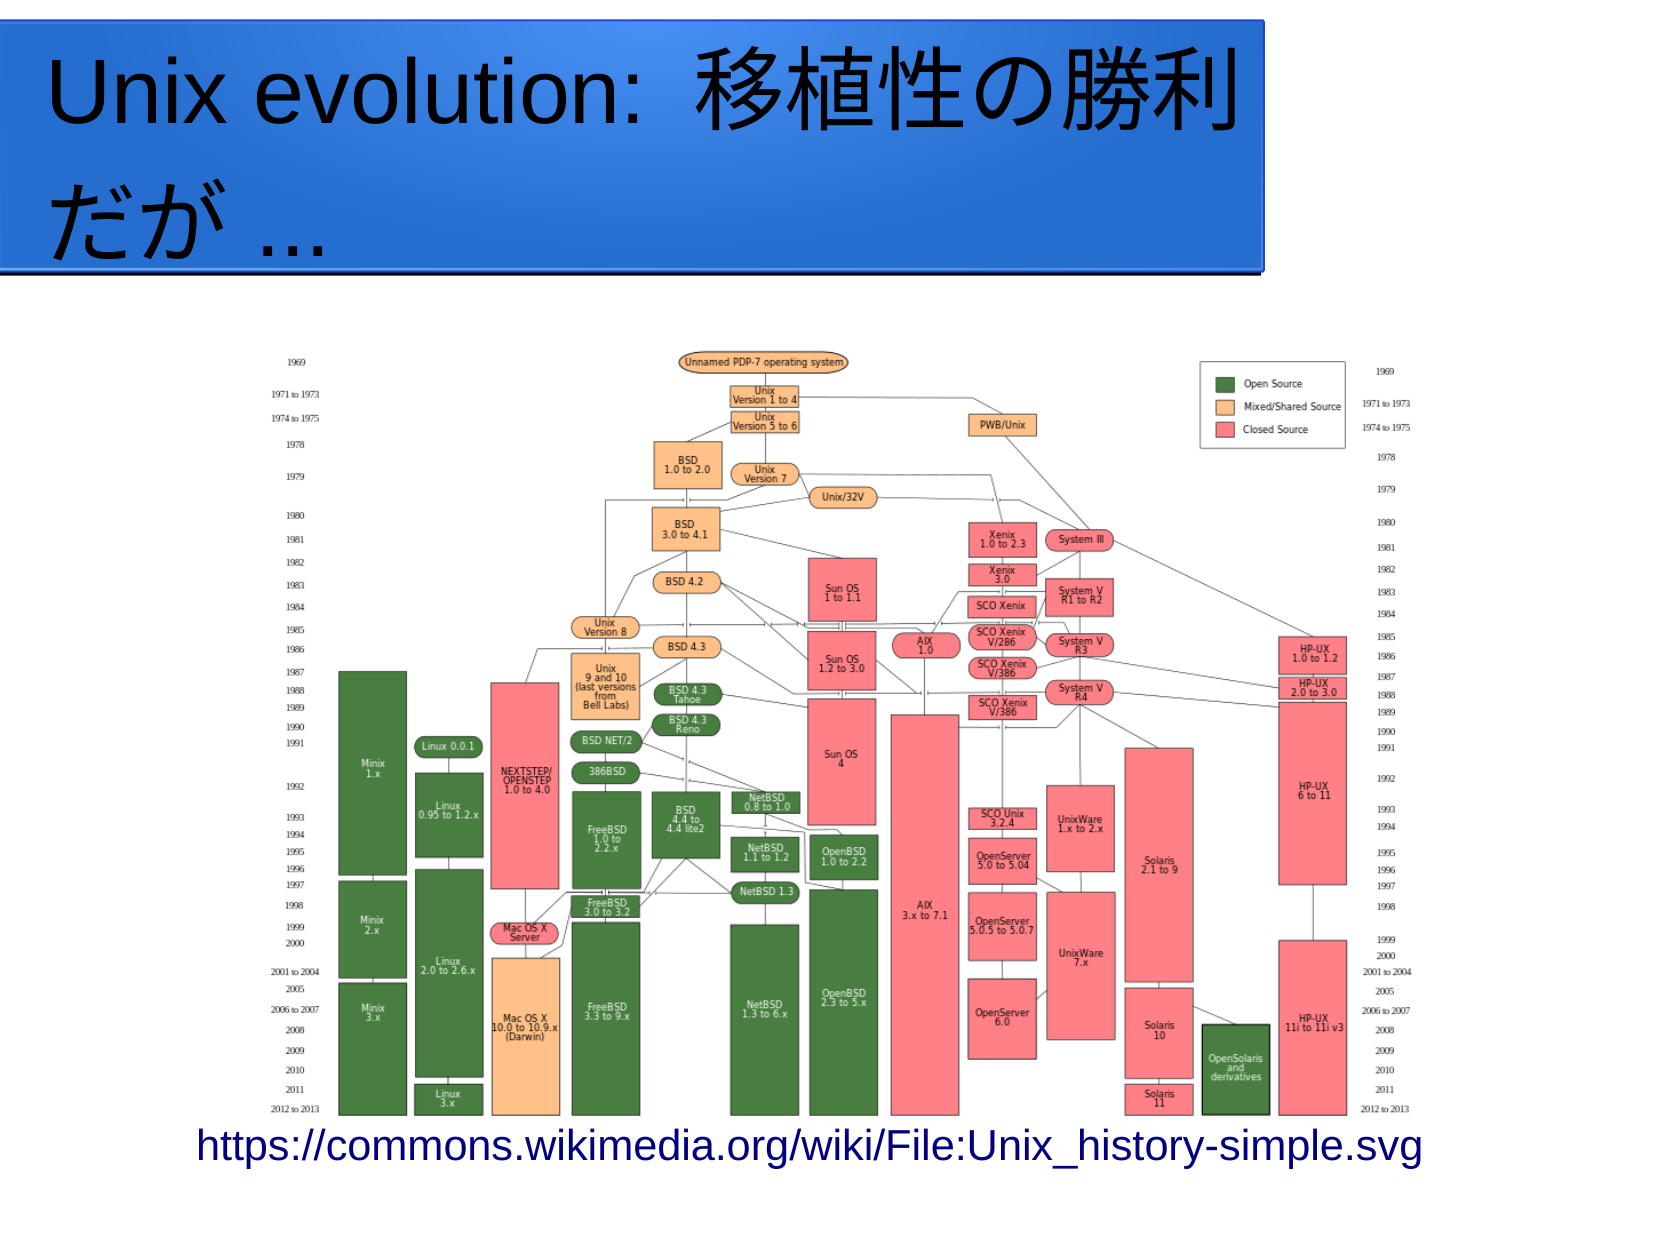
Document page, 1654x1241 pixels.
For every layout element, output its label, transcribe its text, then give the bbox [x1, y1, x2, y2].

title Unix evolution: 移植性の勝利だが... [45, 24, 1276, 275]
list https://commons.wikimedia.org/wiki/File:Unix_history-simple.svg [150, 1121, 1486, 1171]
picture [255, 344, 1426, 1121]
